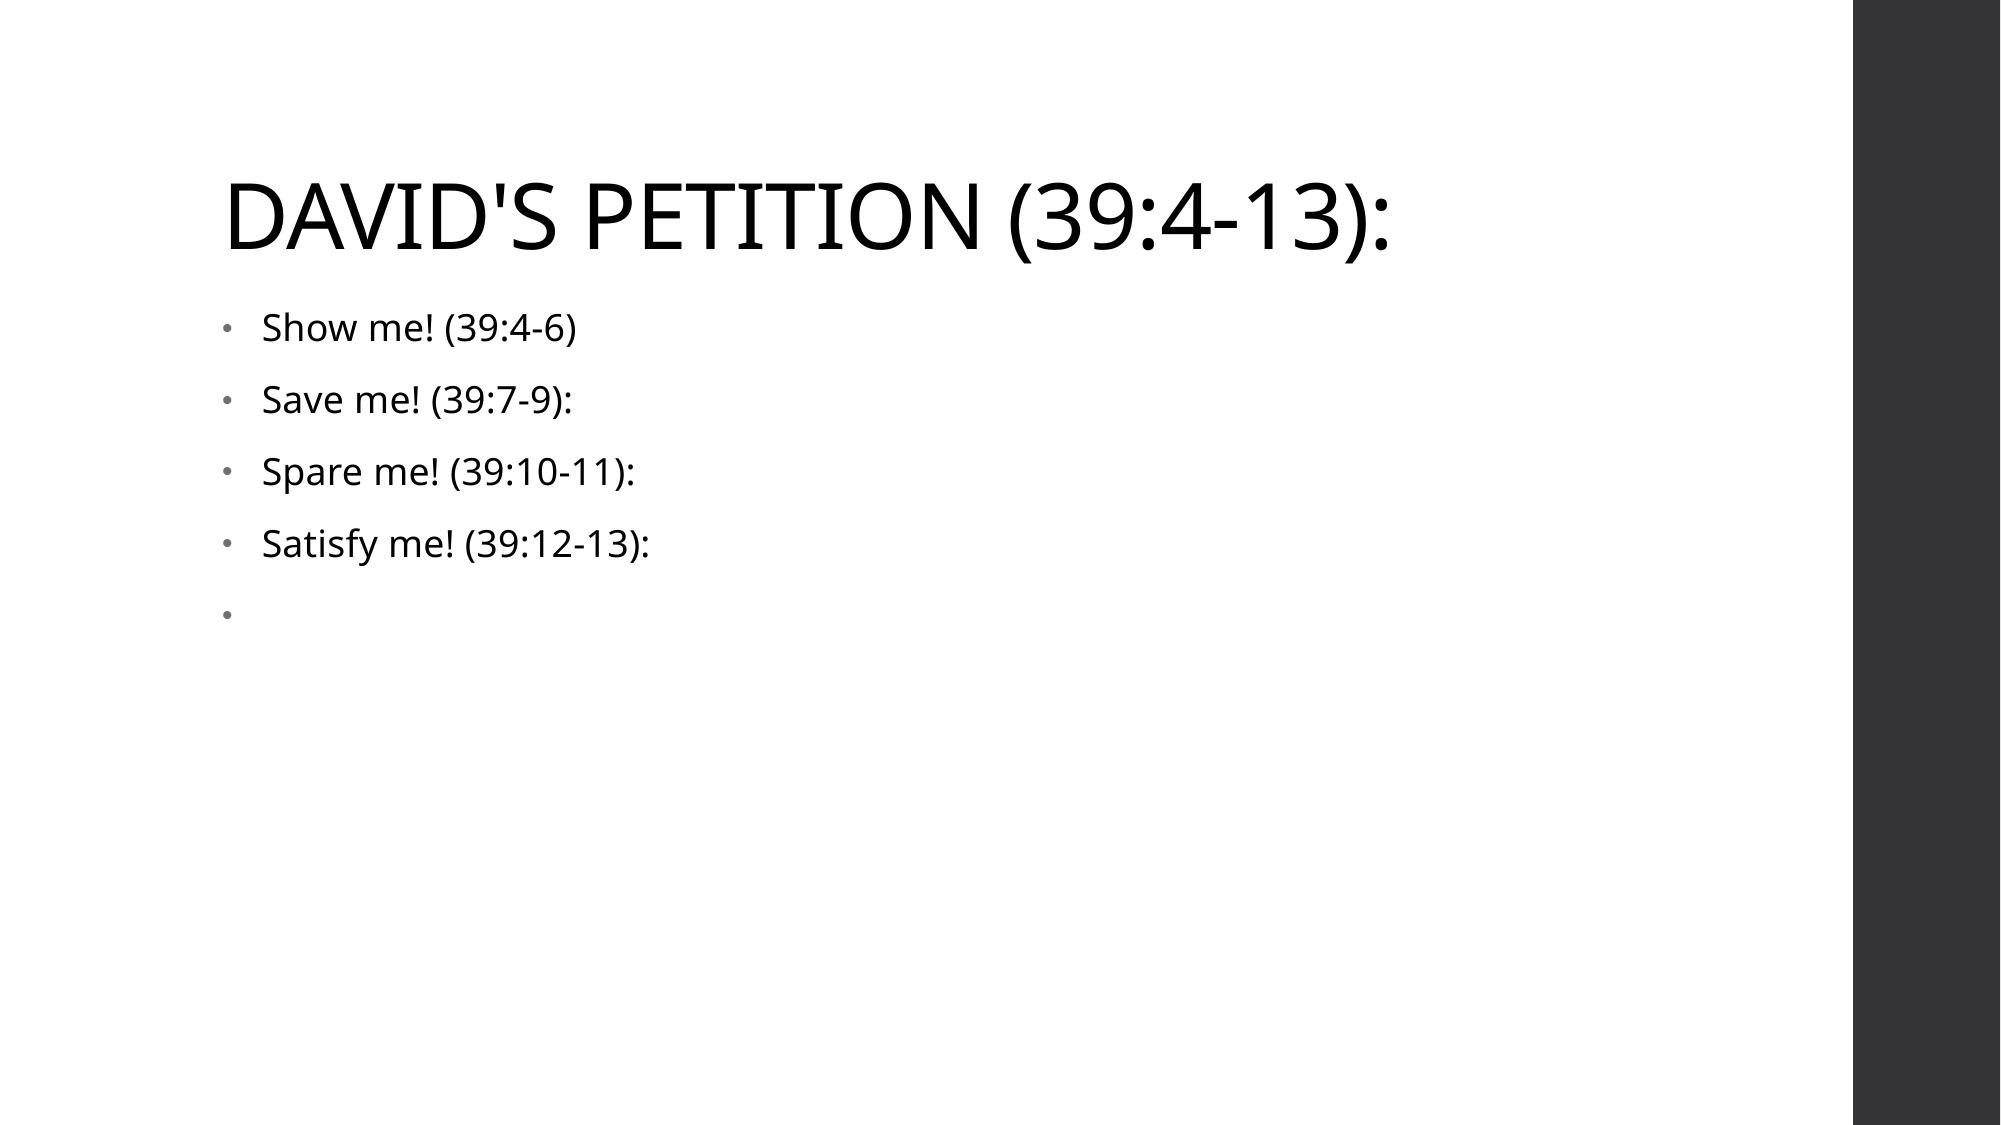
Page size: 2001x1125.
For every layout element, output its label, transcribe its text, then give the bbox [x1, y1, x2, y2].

list Show me! (39:4-6) Save me! (39:7-9): Spare me! (39:10-11): Satisfy me! (39:12-13): [206, 299, 1617, 1014]
title DAVID'S PETITION (39:4-13): [206, 60, 1797, 278]
